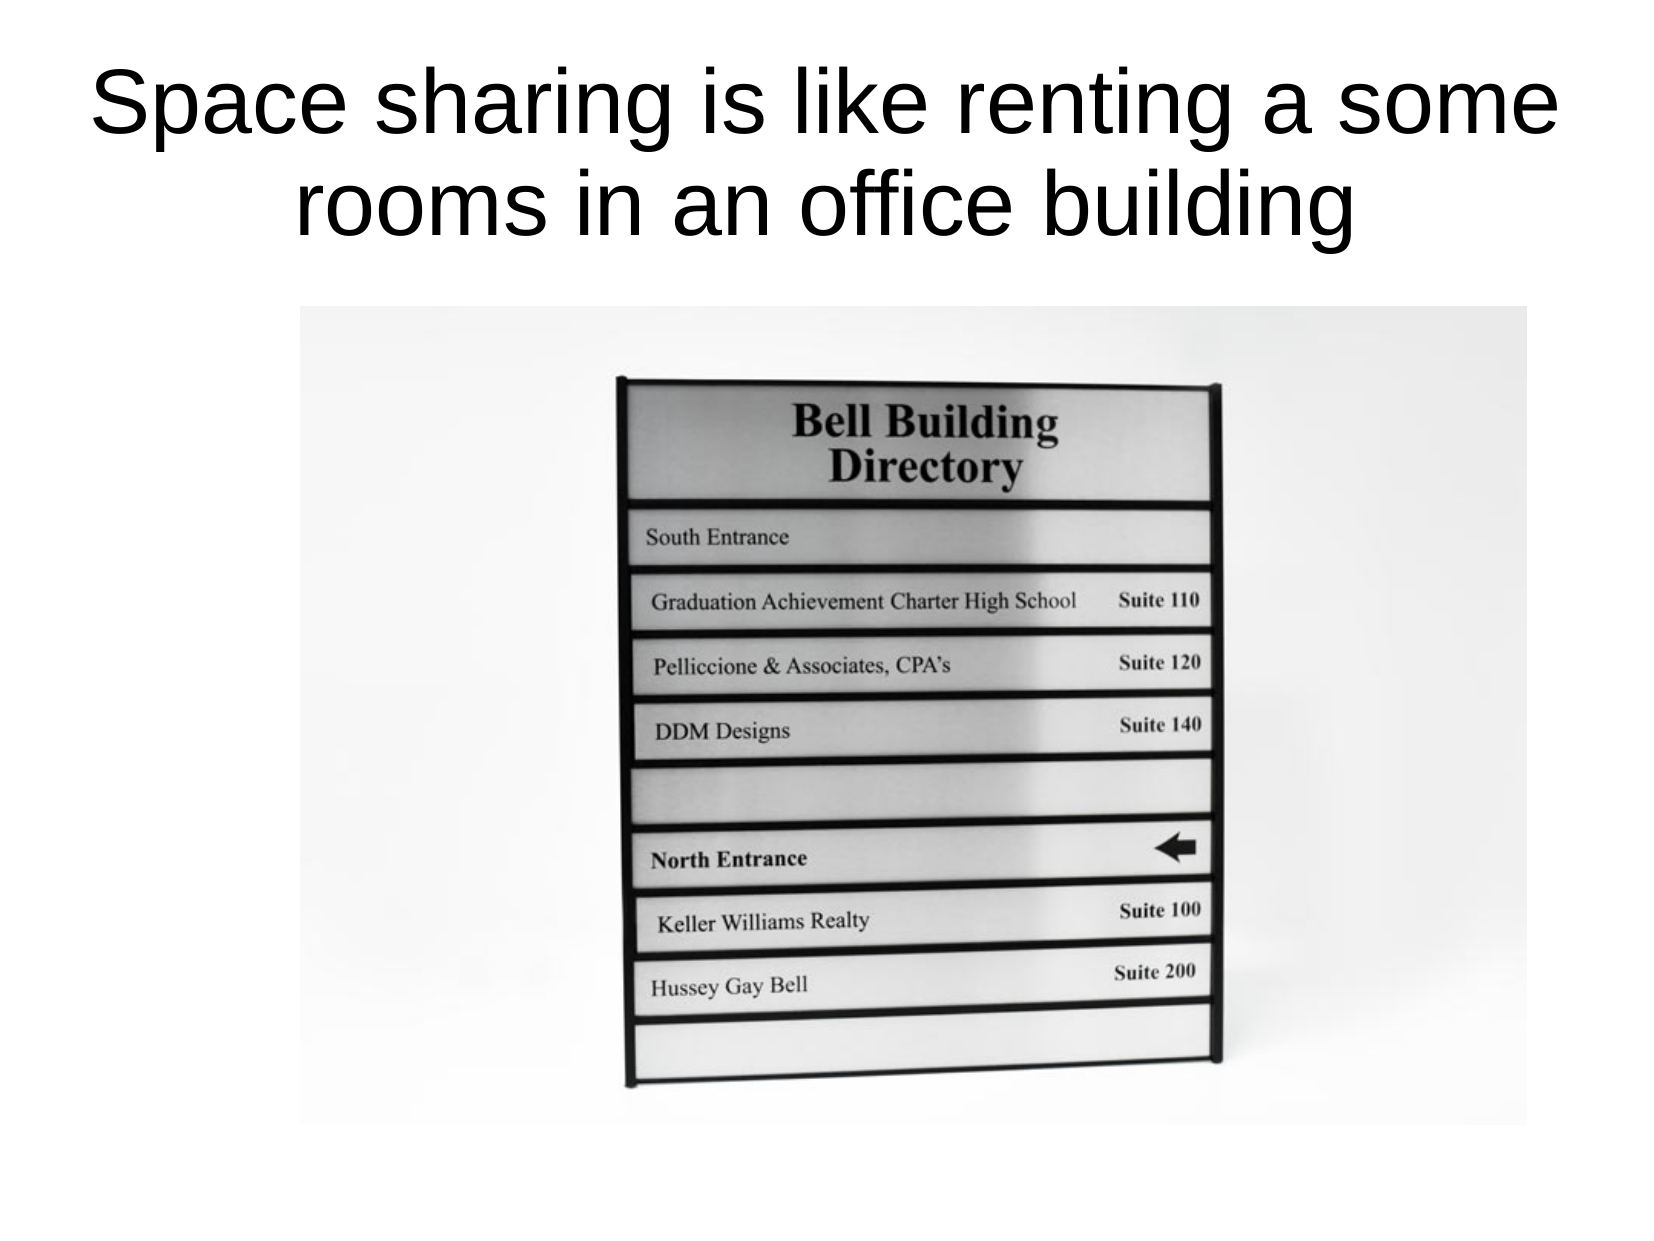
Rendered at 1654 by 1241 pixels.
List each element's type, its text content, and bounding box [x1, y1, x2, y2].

picture [300, 306, 1527, 1126]
title Space sharing is like renting a some rooms in an office building [82, 49, 1571, 257]
